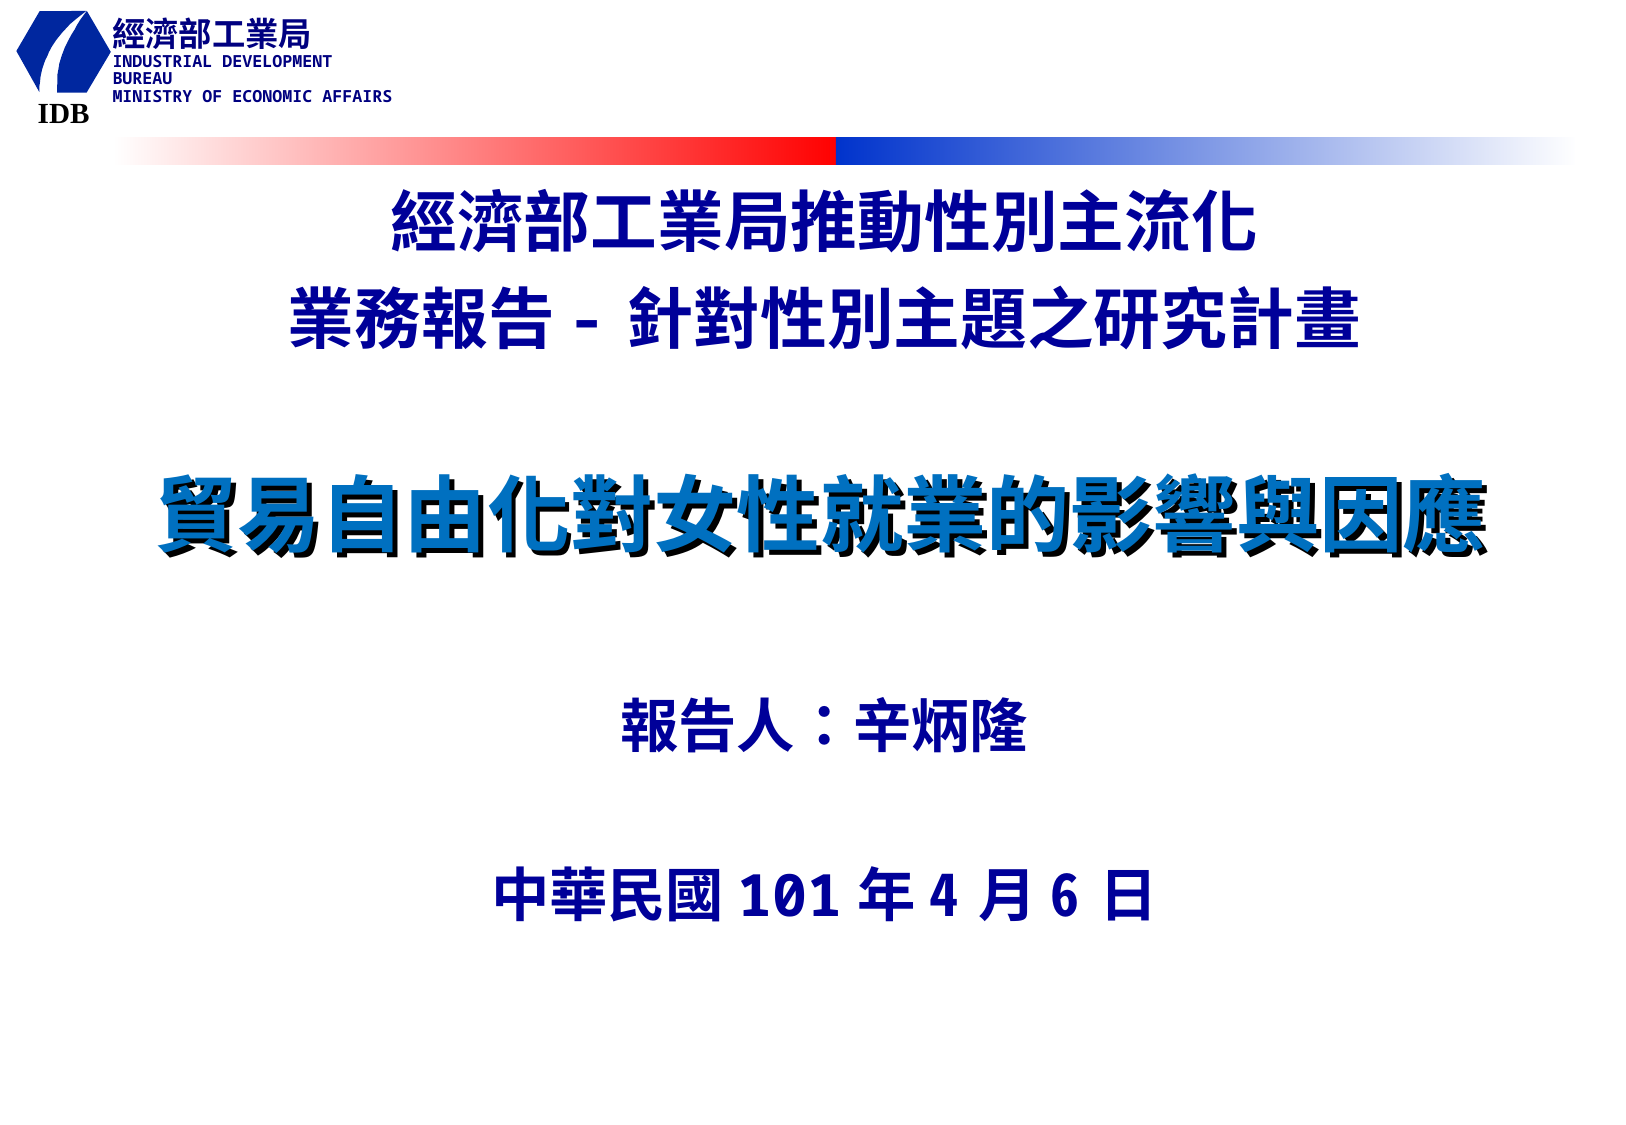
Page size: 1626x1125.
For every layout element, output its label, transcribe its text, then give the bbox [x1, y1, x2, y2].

text_box 經濟部工業局推動性別主流化 業務報告-針對性別主題之研究計畫 [80, 172, 1569, 655]
text_box 貿易自由化對女性就業的影響與因應 [139, 444, 1593, 570]
text_box 報告人：辛炳隆 中華民國101年4月6日 [328, 681, 1321, 936]
